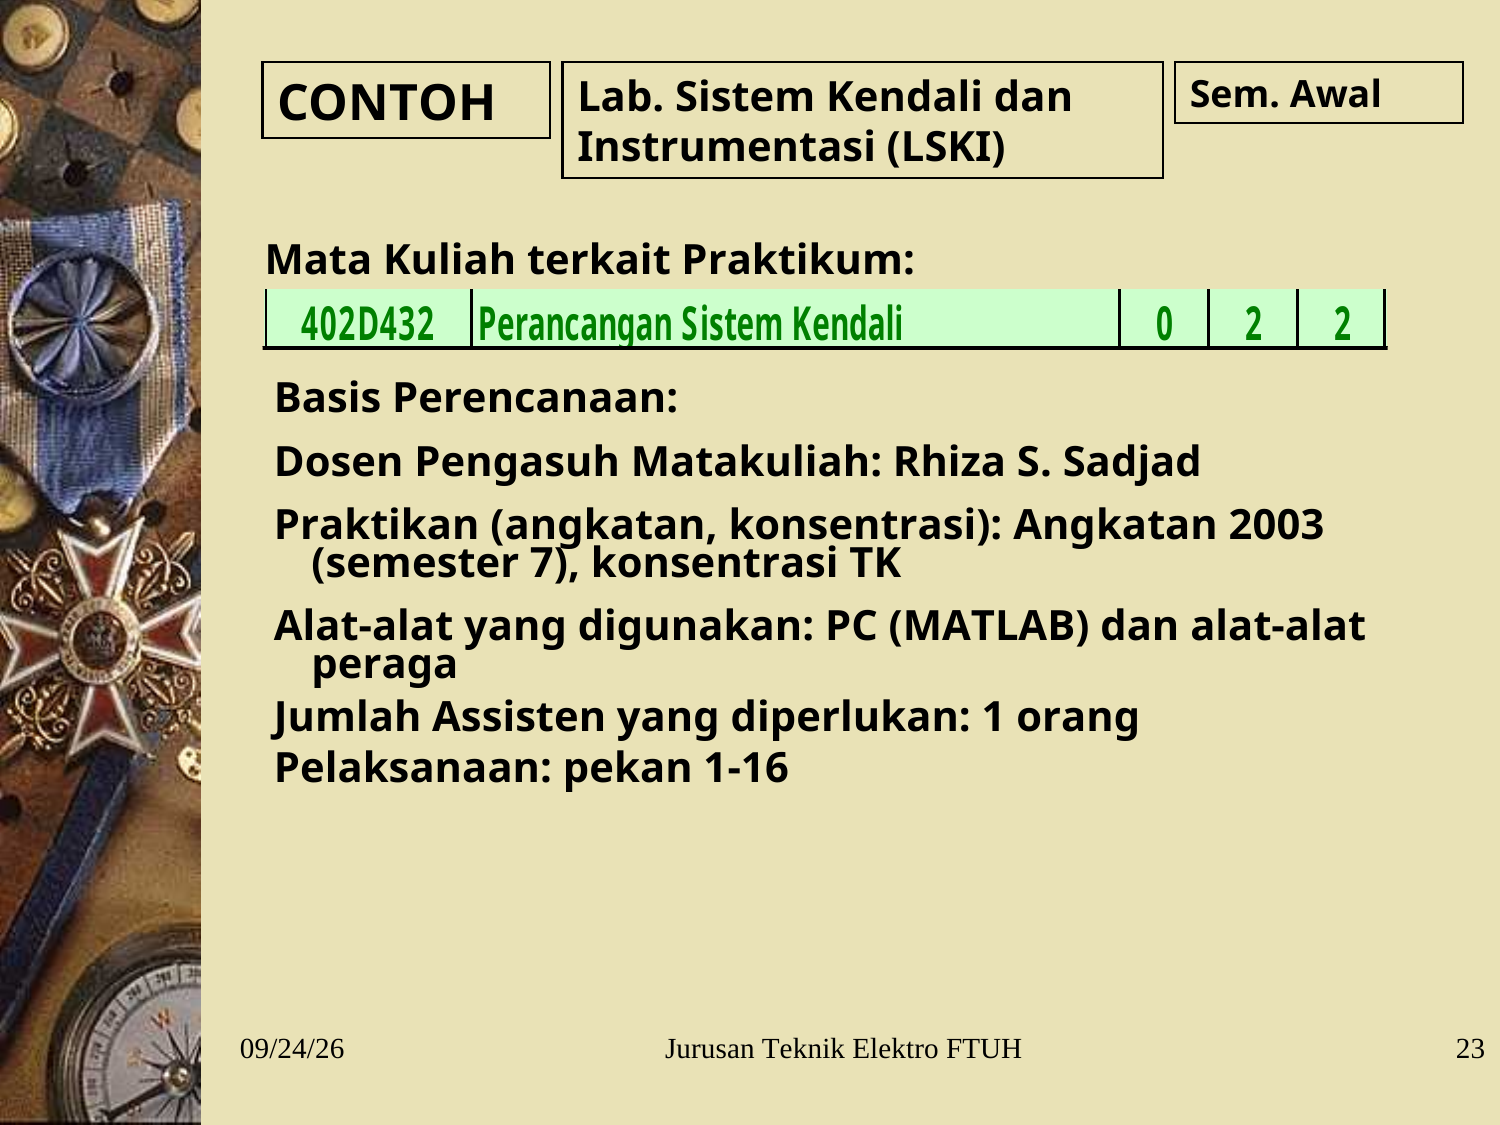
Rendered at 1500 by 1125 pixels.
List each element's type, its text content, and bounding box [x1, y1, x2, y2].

picture [0, 0, 201, 1125]
text_box Mata Kuliah terkait Praktikum: [249, 224, 1213, 291]
picture [262, 287, 1388, 351]
text_box Sem. Awal [1175, 62, 1463, 123]
text_box Lab. Sistem Kendali dan Instrumentasi (LSKI) [562, 62, 1163, 178]
text_box Basis Perencanaan: Dosen Pengasuh Matakuliah: Rhiza S. Sadjad Praktikan (angkatan, konsentrasi): Angkatan 2003 (semester 7), konsentrasi TK Alat-alat yang digunakan: PC (MATLAB) dan alat-alat peraga Jumlah Assisten yang diperlukan: 1 orang Pelaksanaan: pekan 1-16 [249, 374, 1438, 796]
text_box CONTOH [262, 62, 551, 138]
